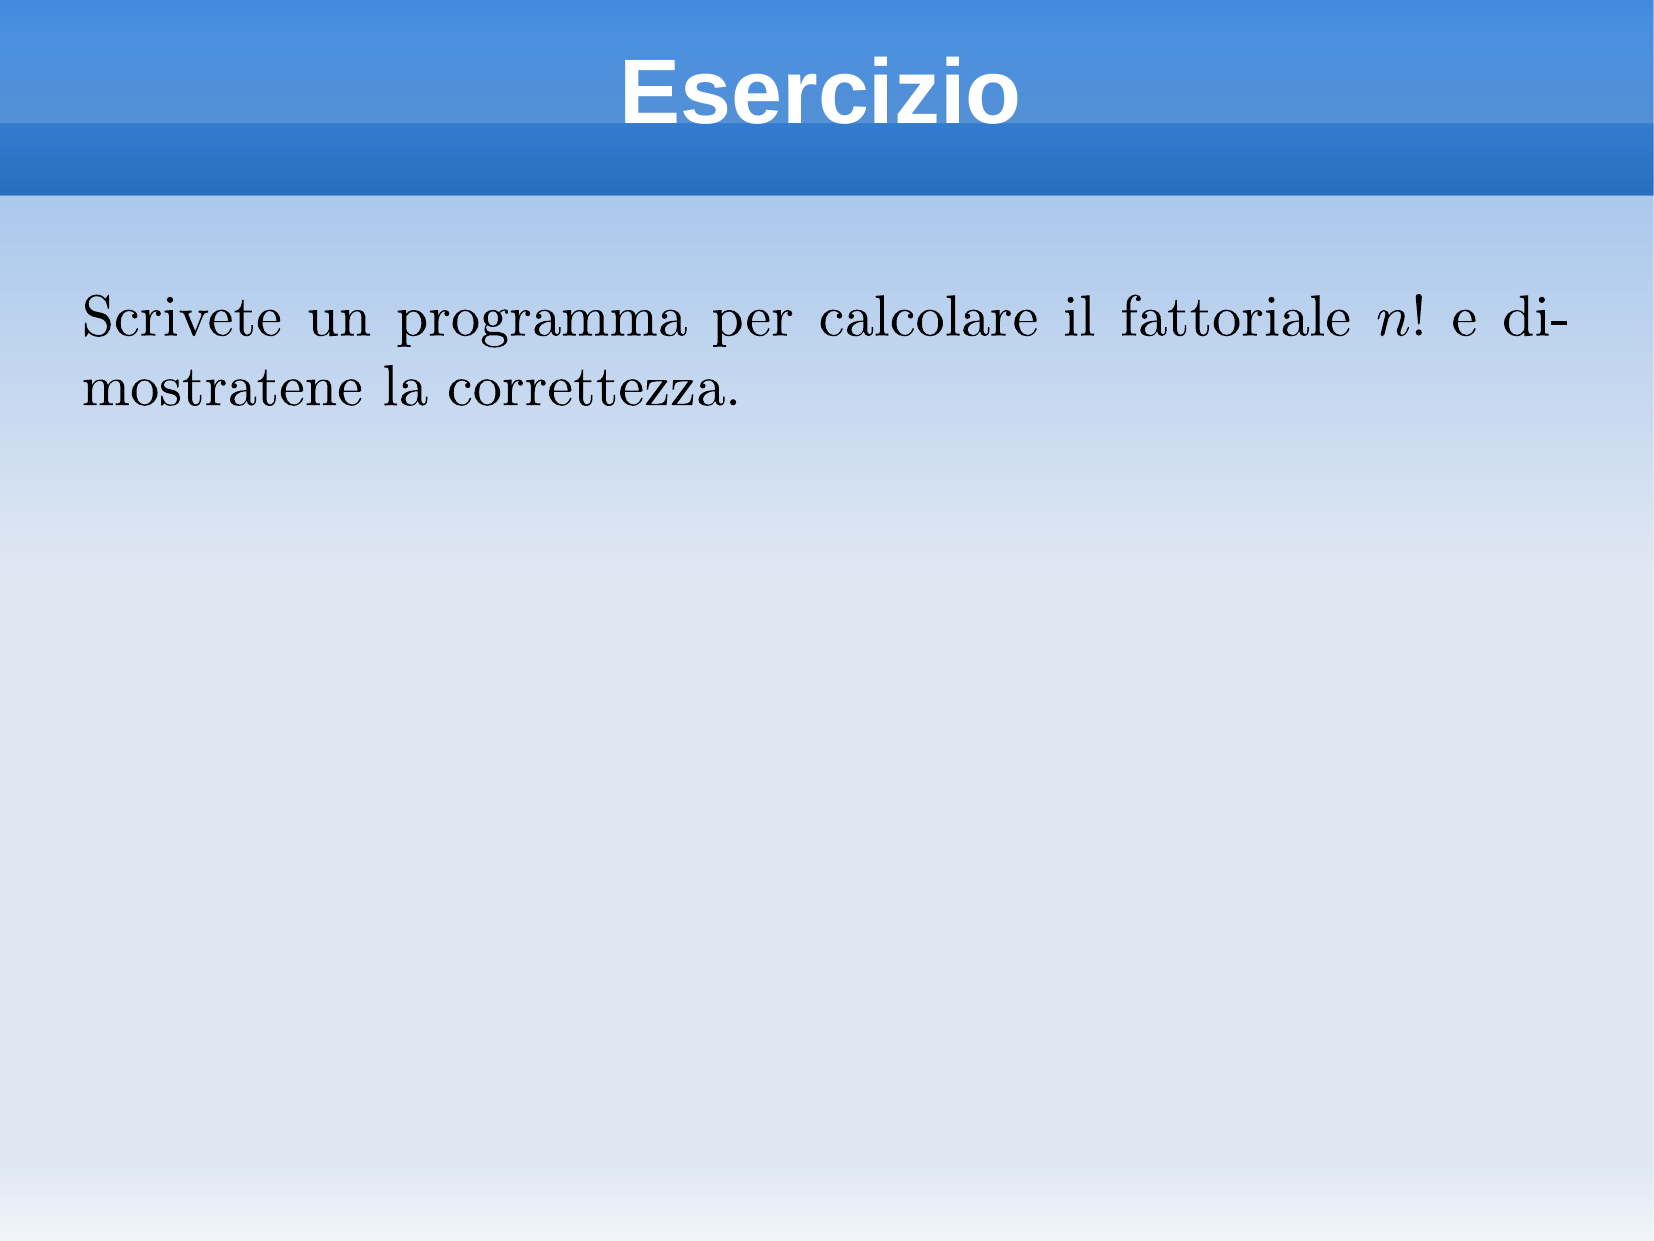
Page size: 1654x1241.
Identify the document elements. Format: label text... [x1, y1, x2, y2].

picture [0, 0, 1654, 1241]
title Esercizio [76, 0, 1565, 196]
text_box [81, 293, 1570, 407]
